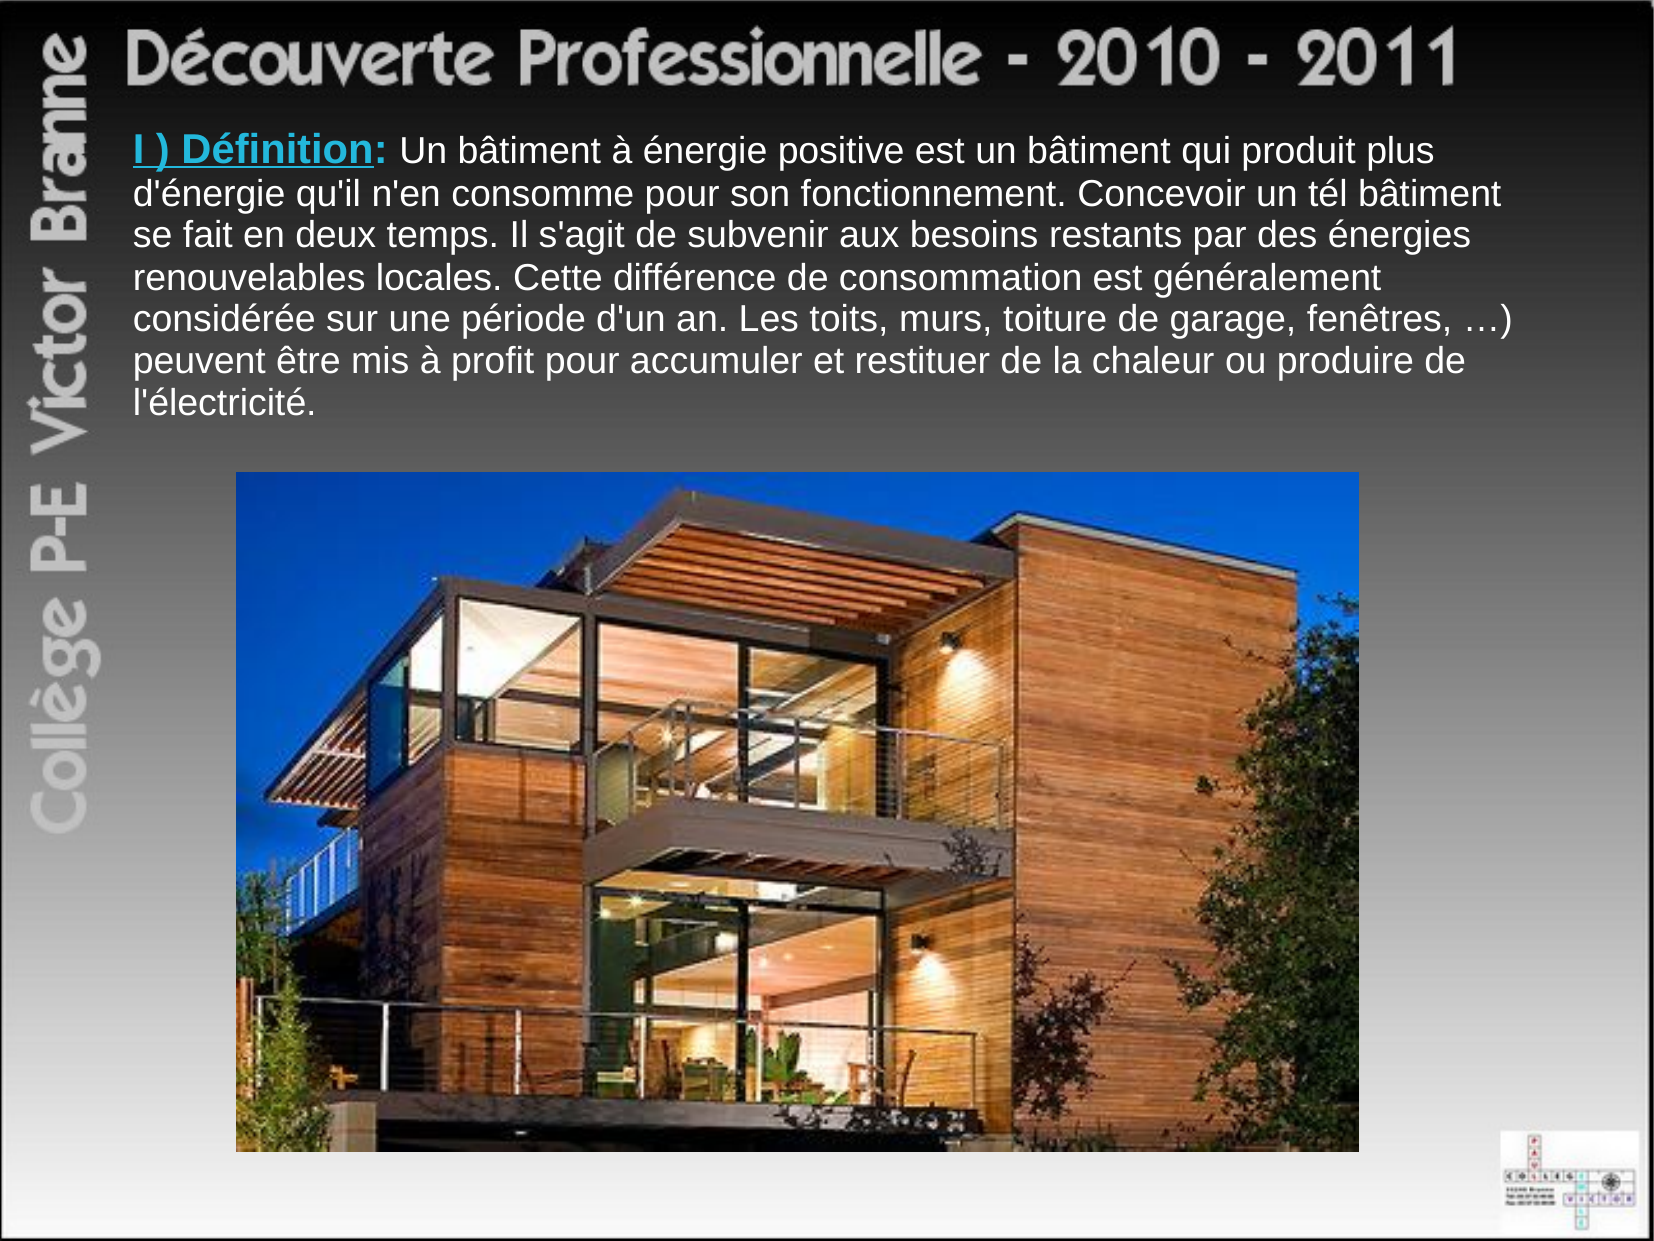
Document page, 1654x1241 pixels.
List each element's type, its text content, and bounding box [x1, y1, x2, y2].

text_box I ) Définition: Un bâtiment à énergie positive est un bâtiment qui produit plus d'énergie qu'il n'en consomme pour son fonctionnement. Concevoir un tél bâtiment se fait en deux temps. Il s'agit de subvenir aux besoins restants par des énergies renouvelables locales. Cette différence de consommation est généralement considérée sur une période d'un an. Les toits, murs, toiture de garage, fenêtres, …) peuvent être mis à profit pour accumuler et restituer de la chaleur ou produire de l'électricité. [118, 118, 1565, 1093]
picture [0, 0, 1654, 1241]
